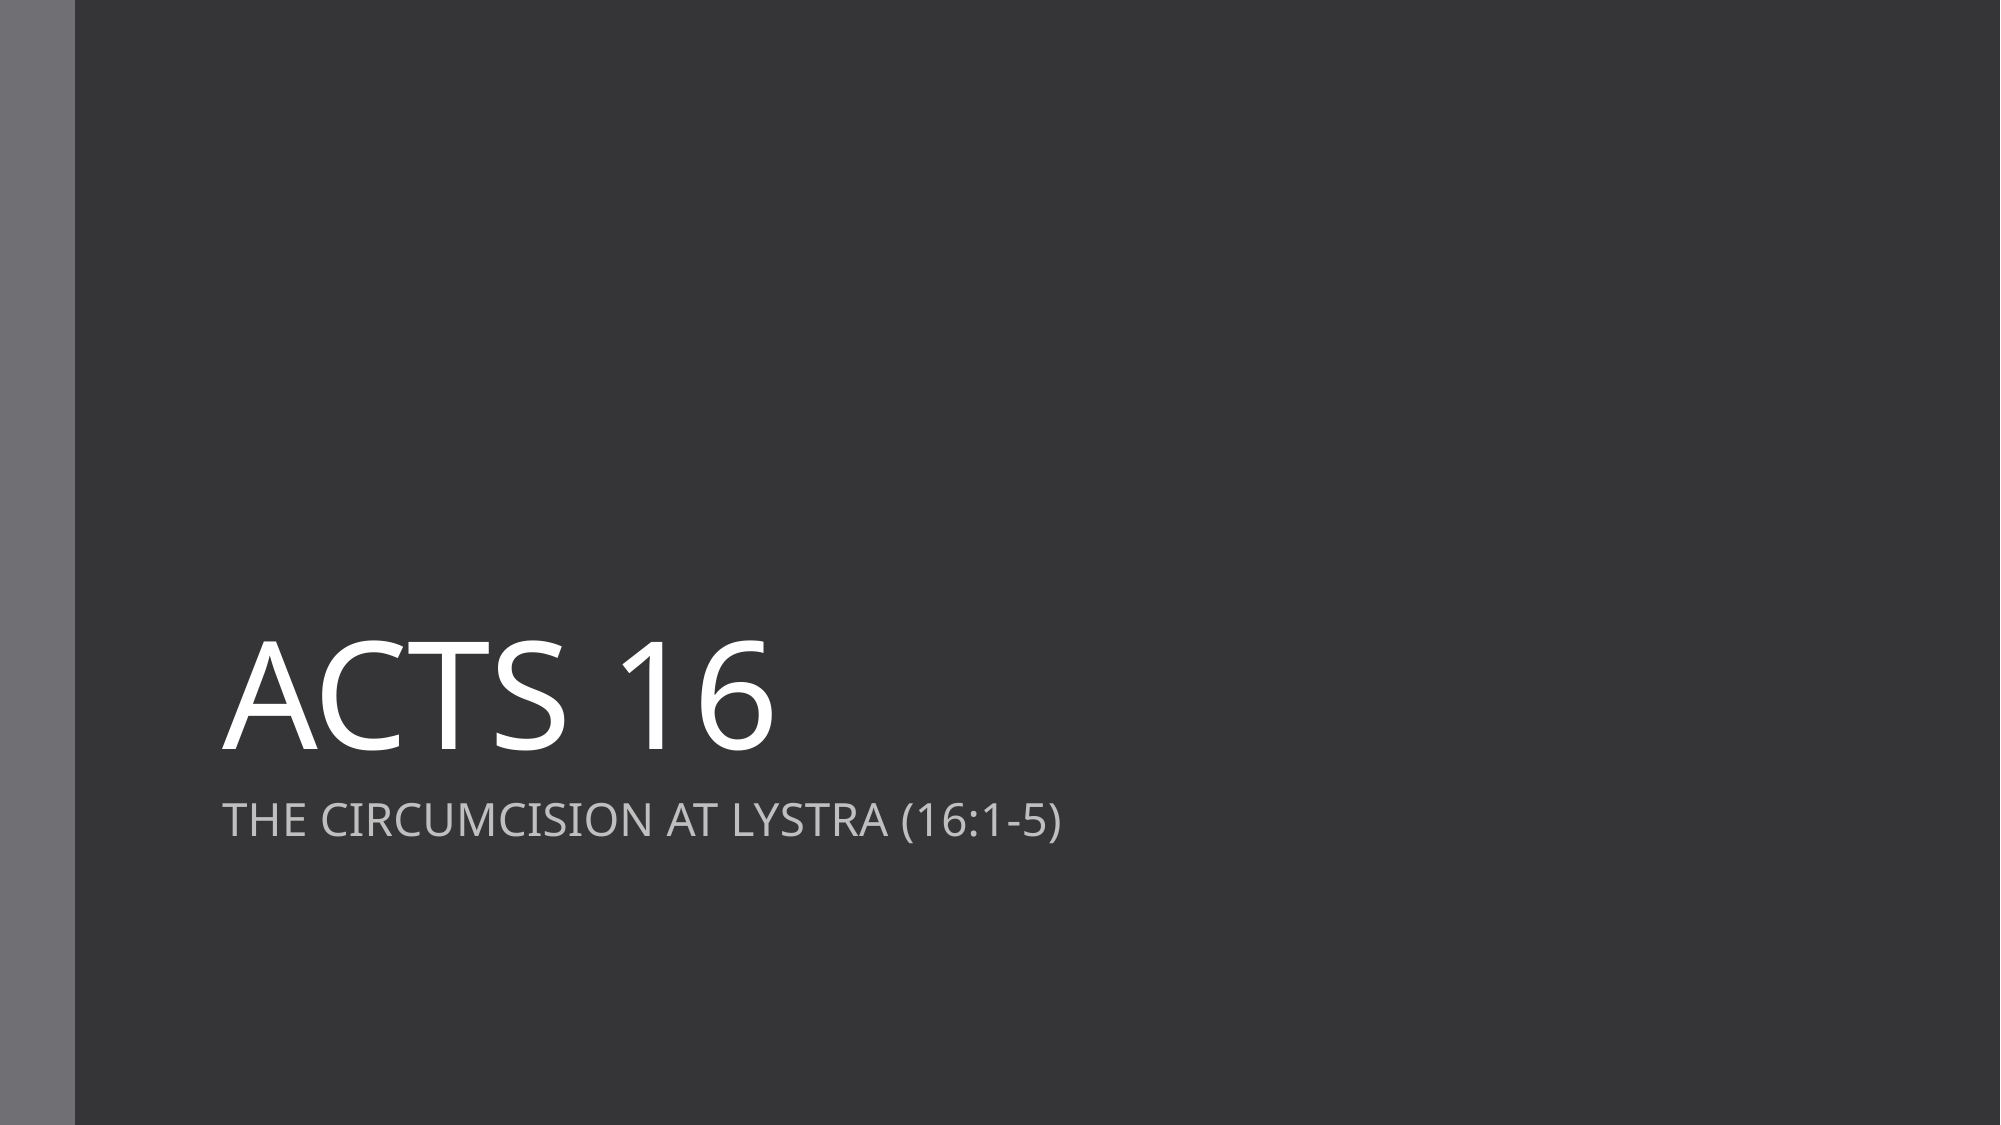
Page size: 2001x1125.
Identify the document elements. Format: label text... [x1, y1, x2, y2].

title ACTS 16 [206, 124, 1752, 787]
subtitle THE CIRCUMCISION AT LYSTRA (16:1-5) [206, 787, 1752, 1066]
